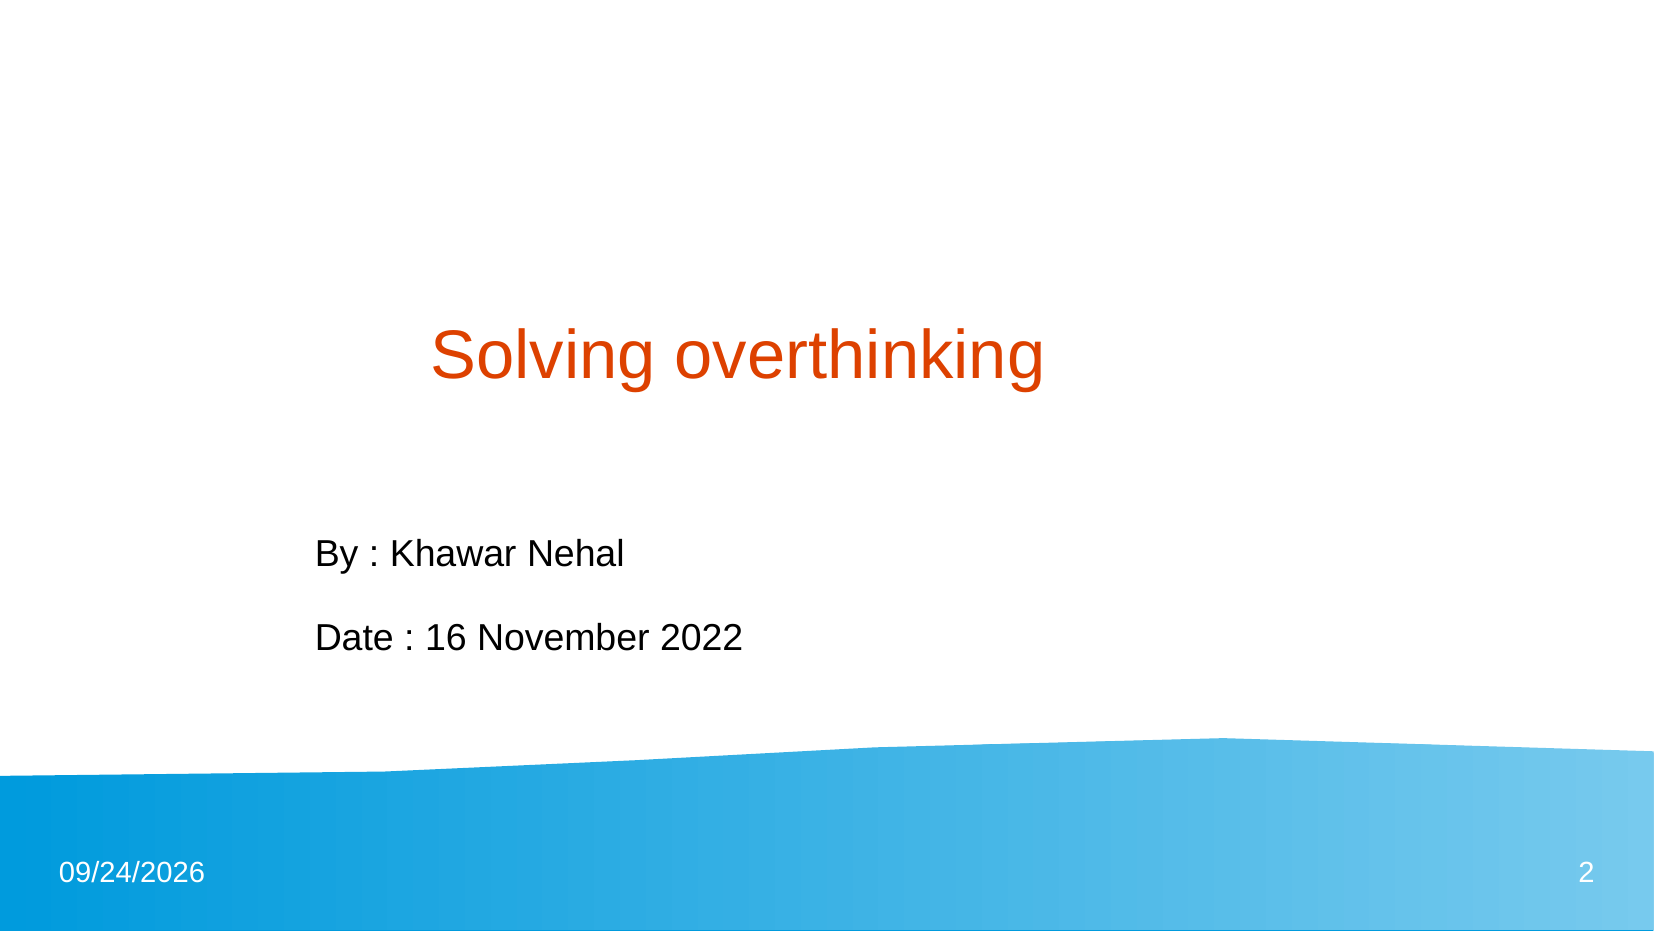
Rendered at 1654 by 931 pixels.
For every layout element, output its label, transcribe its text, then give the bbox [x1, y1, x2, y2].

text_box By : Khawar Nehal Date : 16 November 2022 [300, 525, 1238, 666]
title Solving overthinking [0, 265, 1477, 443]
